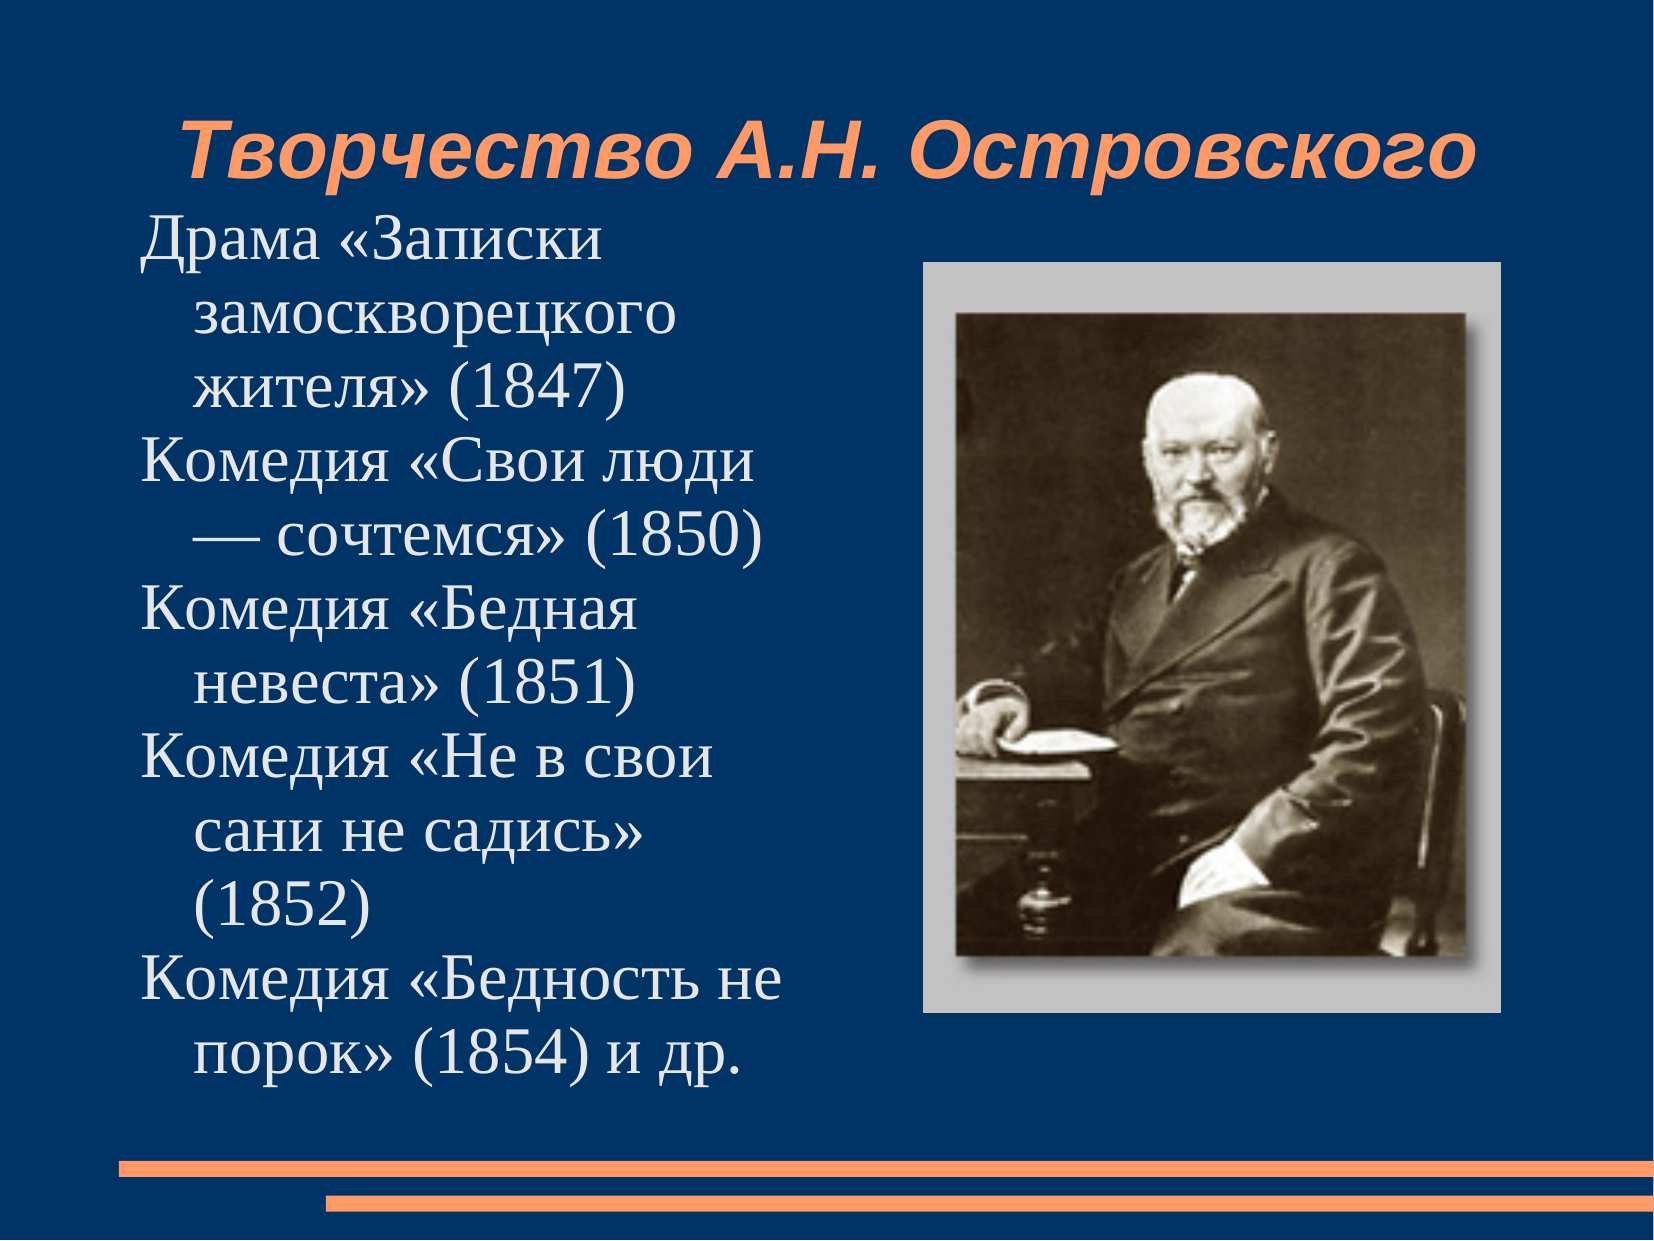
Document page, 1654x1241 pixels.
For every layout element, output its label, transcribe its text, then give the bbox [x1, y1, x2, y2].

title Творчество А.Н. Островского [121, 53, 1534, 247]
picture [923, 262, 1501, 1013]
list Драма «Записки замоскворецкого жителя» (1847) Комедия «Свои люди — сочтемся» (1850) Комедия «Бедная невеста» (1851) Комедия «Не в свои сани не садись» (1852) Комедия «Бедность не порок» (1854) и др. [122, 199, 826, 1089]
